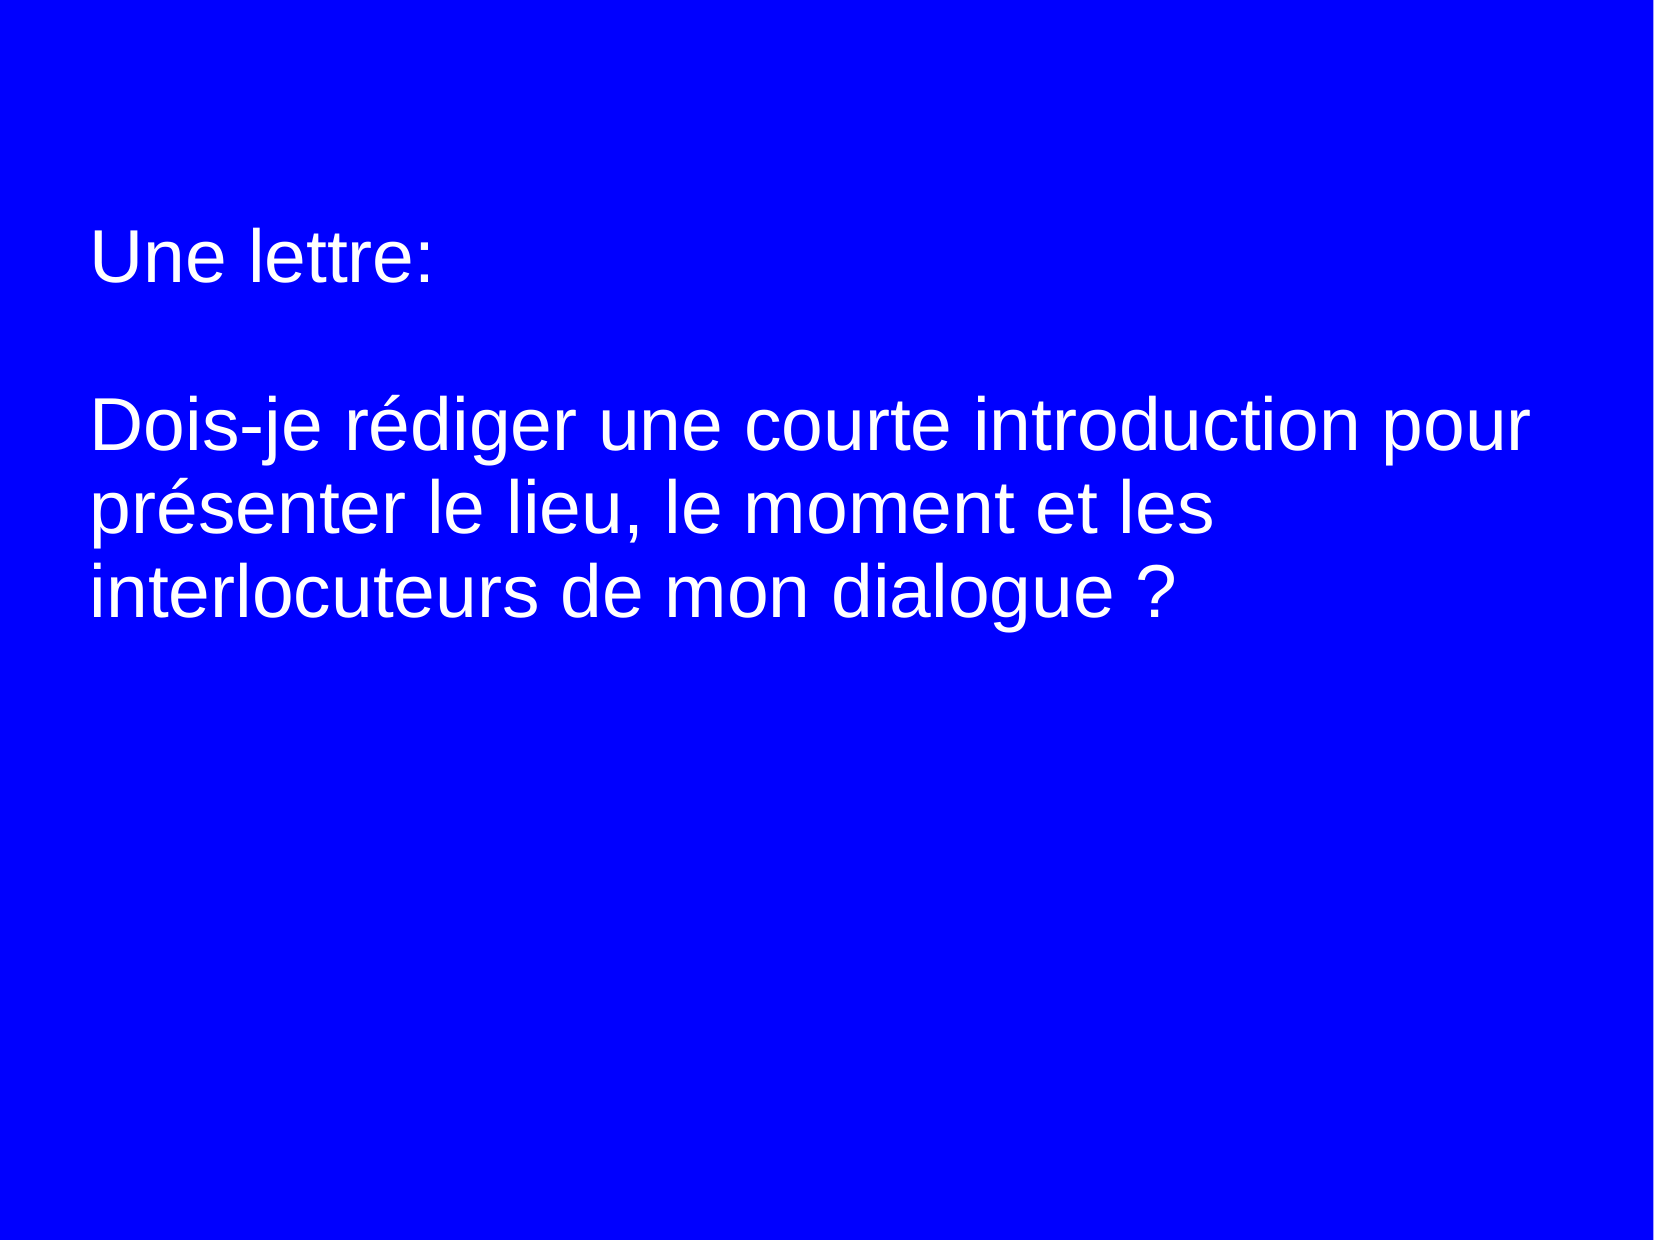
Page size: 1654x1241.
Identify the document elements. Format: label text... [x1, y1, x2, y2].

text_box Une lettre: Dois-je rédiger une courte introduction pour présenter le lieu, le moment et les interlocuteurs de mon dialogue ? [74, 206, 1565, 642]
